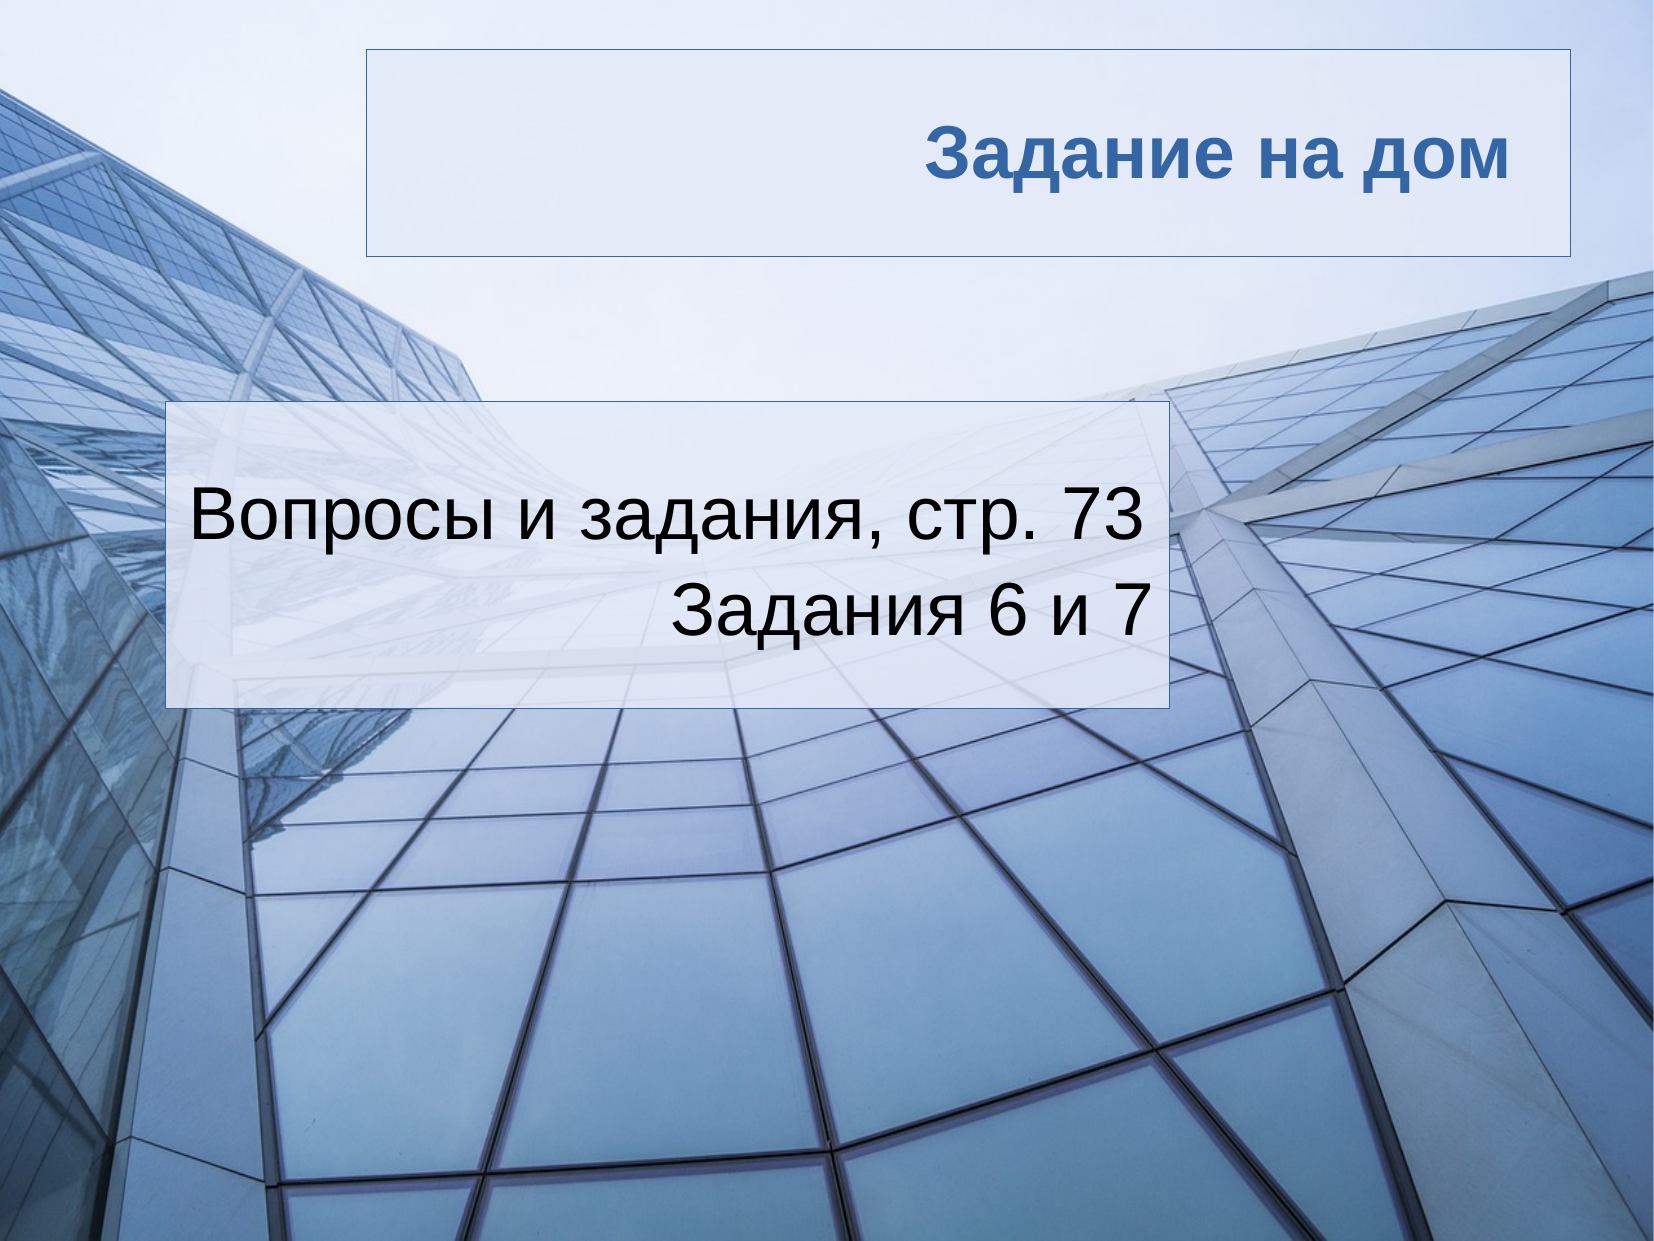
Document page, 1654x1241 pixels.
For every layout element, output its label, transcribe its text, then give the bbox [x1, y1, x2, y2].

text_box Вопросы и задания, стр. 73 Задания 6 и 7 [165, 401, 1170, 709]
title Задание на дом [366, 49, 1571, 257]
picture [0, 0, 1654, 1241]
